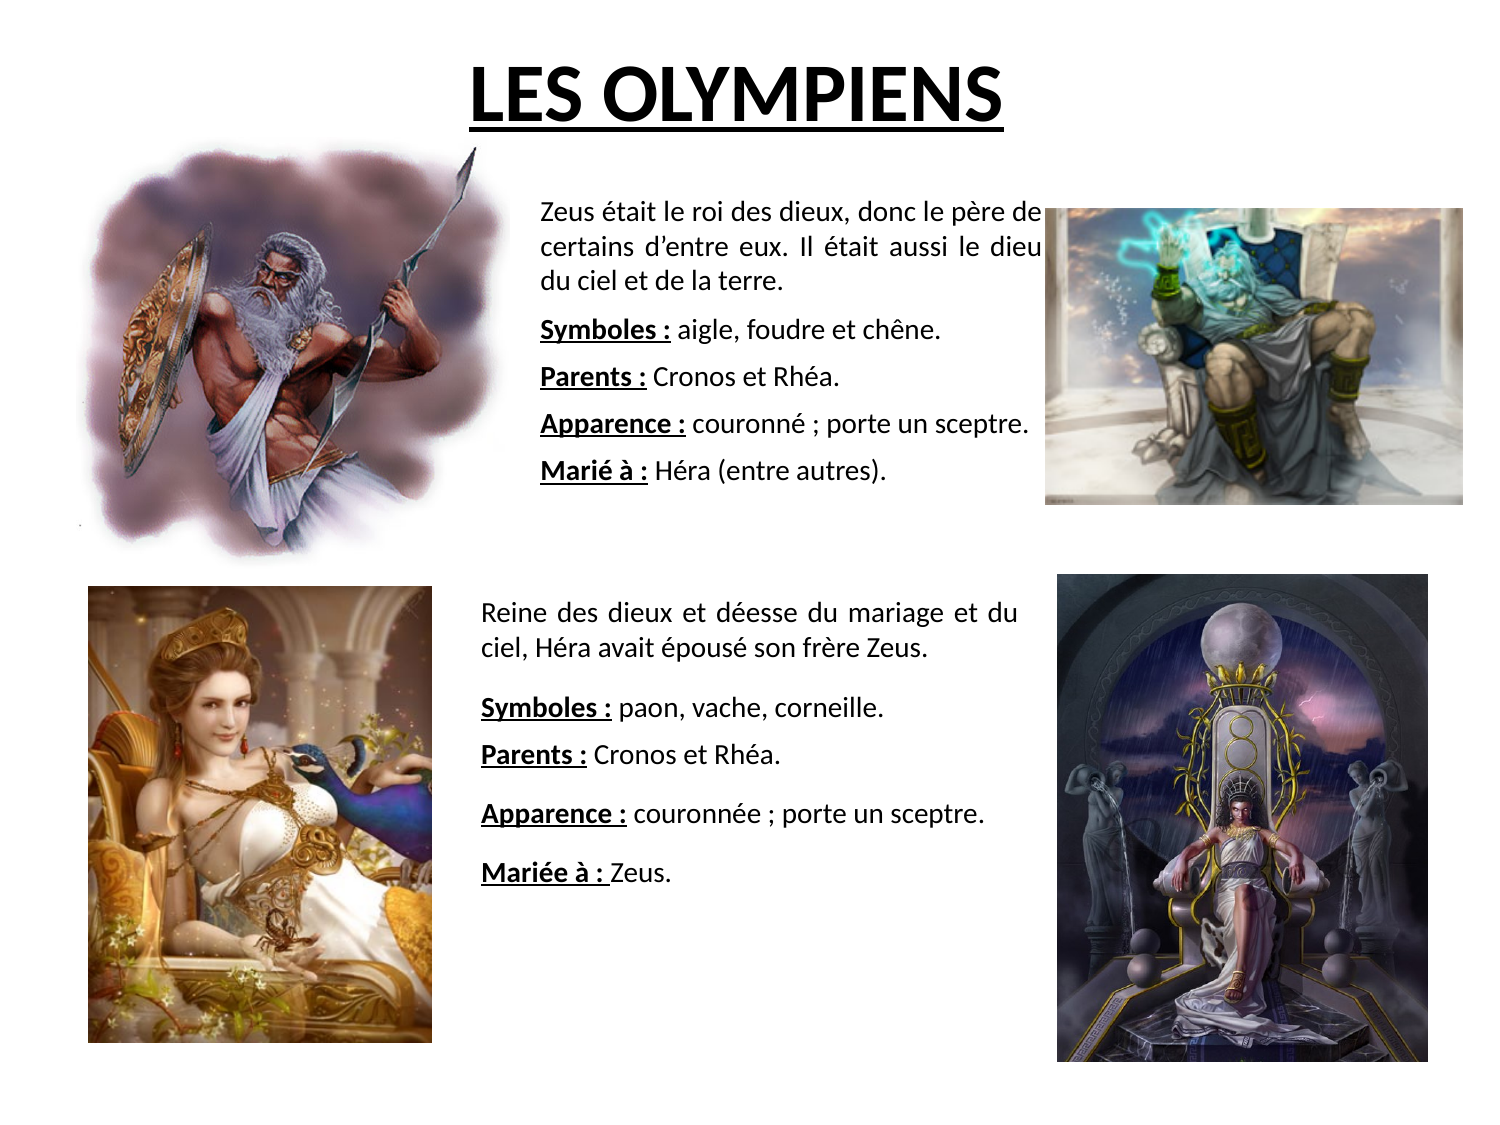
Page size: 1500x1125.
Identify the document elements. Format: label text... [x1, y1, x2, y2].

picture [1045, 208, 1463, 506]
text_box Mariée à : Zeus. [466, 845, 904, 896]
picture [88, 586, 432, 1043]
picture [76, 137, 510, 571]
text_box Apparence : couronné ; porte un sceptre. [525, 397, 1045, 447]
text_box Reine des dieux et déesse du mariage et du ciel, Héra avait épousé son frère Zeus. [466, 586, 1034, 671]
text_box Apparence : couronnée ; porte un sceptre. [466, 786, 1010, 837]
text_box Parents : Cronos et Rhéa. [525, 349, 939, 397]
text_box Symboles : paon, vache, corneille. [466, 680, 963, 731]
text_box LES OLYMPIENS [454, 30, 1034, 146]
text_box Symboles : aigle, foudre et chêne. [525, 302, 1022, 353]
text_box Parents : Cronos et Rhéa. [466, 727, 904, 778]
text_box Marié à : Héra (entre autres). [525, 444, 1022, 495]
picture [1057, 574, 1428, 1062]
text_box Zeus était le roi des dieux, donc le père de certains d’entre eux. Il était aussi le dieu du ciel et de la terre. [525, 184, 1058, 305]
